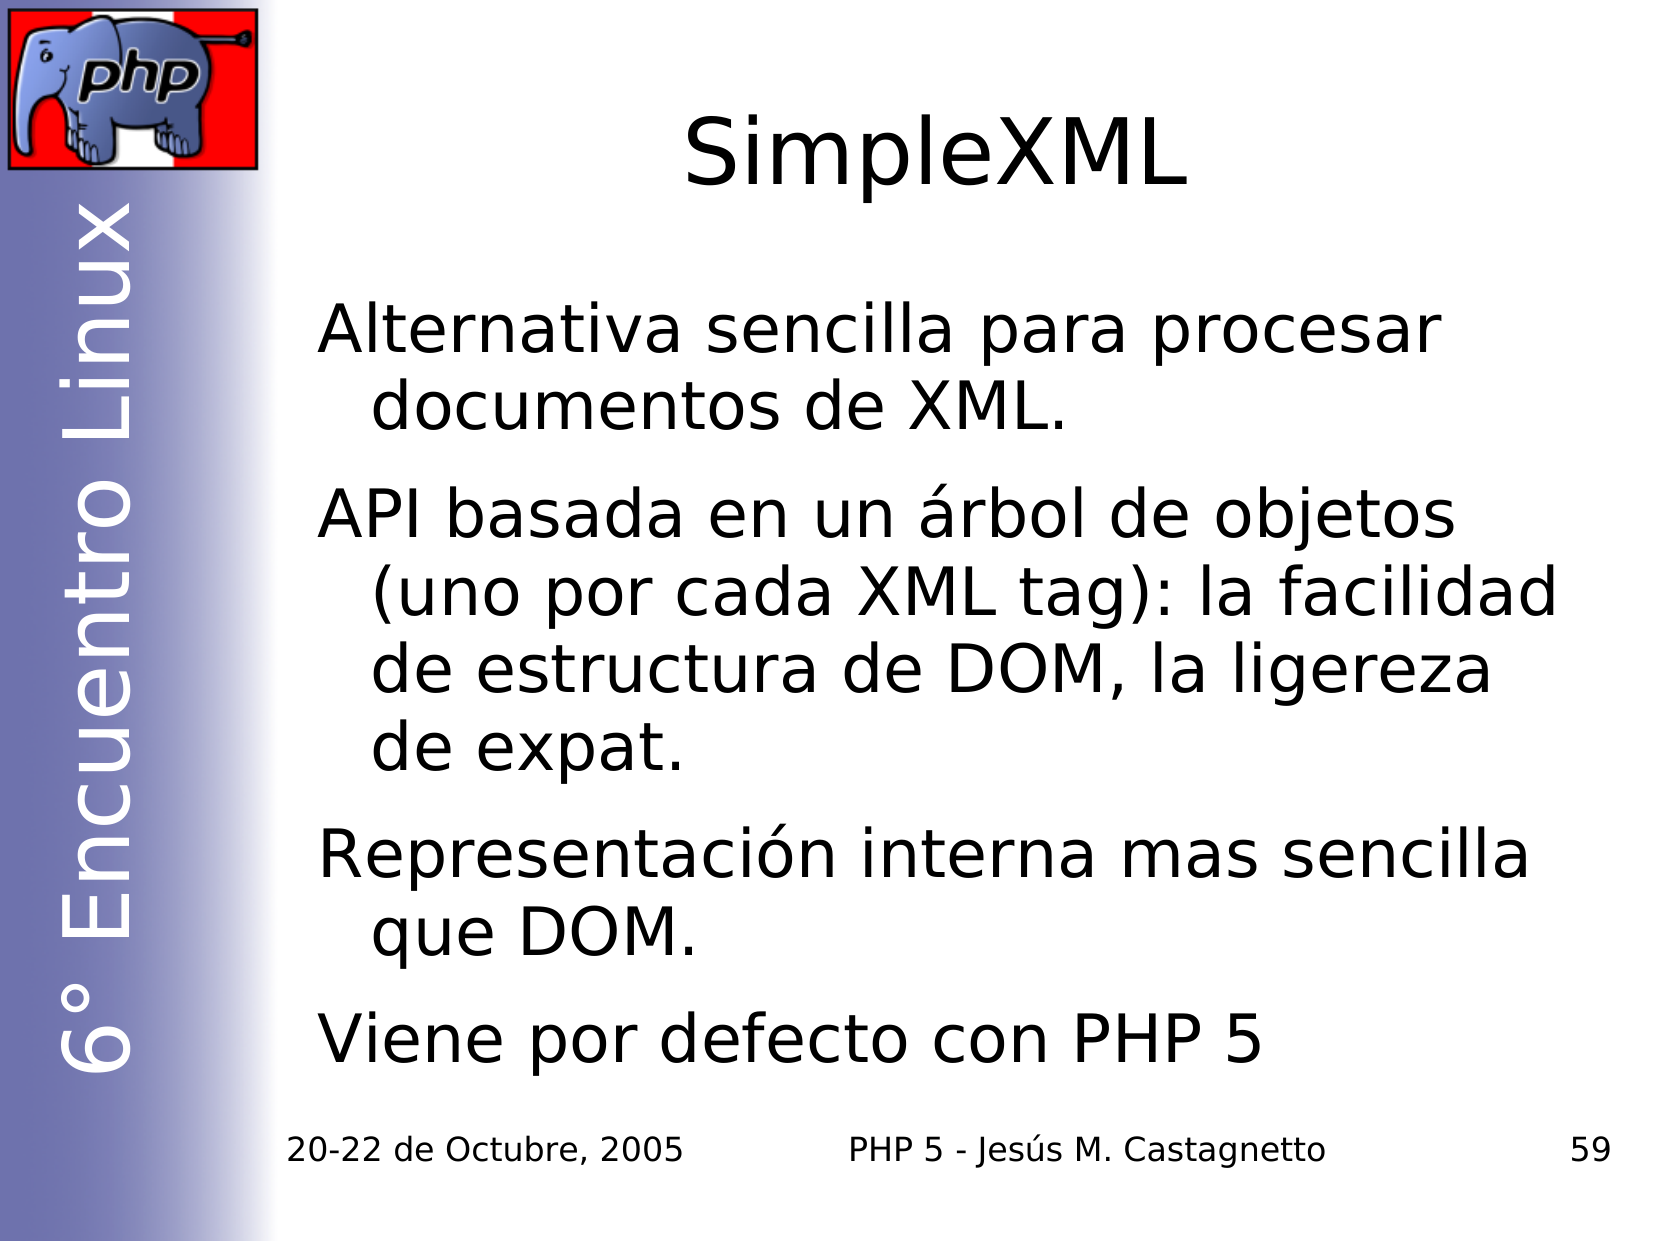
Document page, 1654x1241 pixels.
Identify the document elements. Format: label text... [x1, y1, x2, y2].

list Alternativa sencilla para procesar documentos de XML. API basada en un árbol de objetos (uno por cada XML tag): la facilidad de estructura de DOM, la ligereza de expat. Representación interna mas sencilla que DOM. Viene por defecto con PHP 5 [300, 290, 1571, 1109]
picture [0, 0, 1654, 1241]
title SimpleXML [300, 49, 1571, 257]
